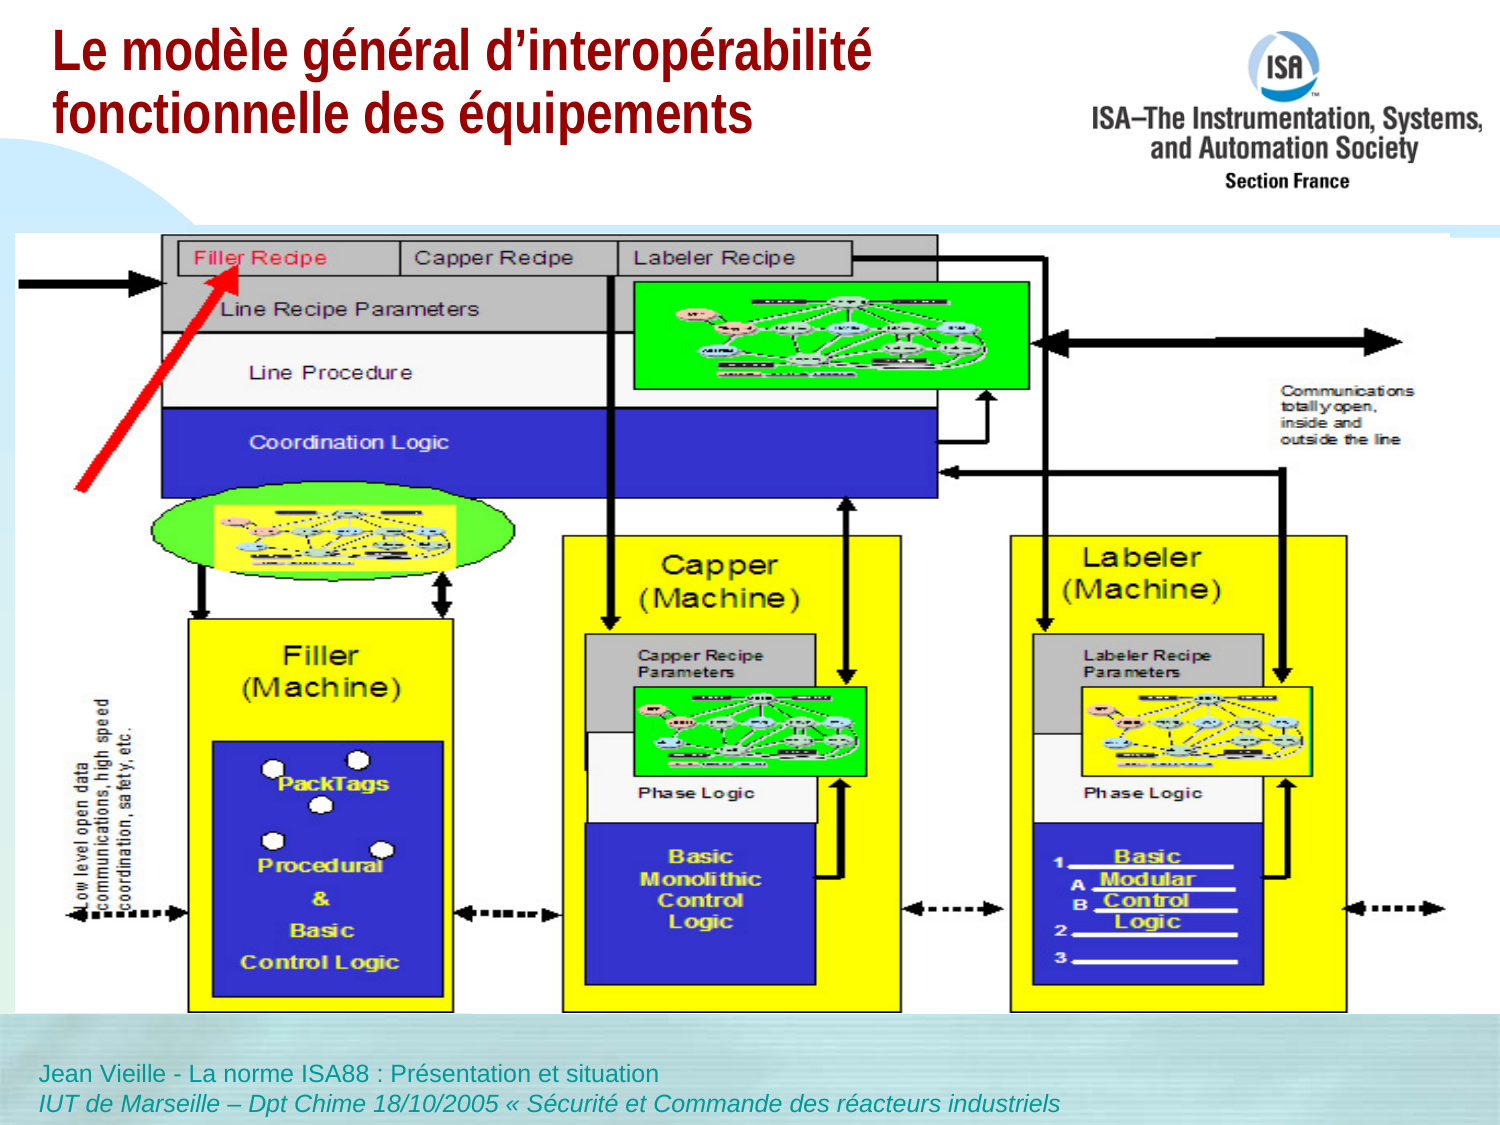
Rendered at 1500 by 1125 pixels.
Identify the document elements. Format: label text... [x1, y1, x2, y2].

picture [0, 1014, 1500, 1125]
title Le modèle général d’interopérabilité fonctionnelle des équipements [37, 12, 1088, 201]
picture [15, 233, 1450, 1013]
picture [1092, 31, 1483, 194]
